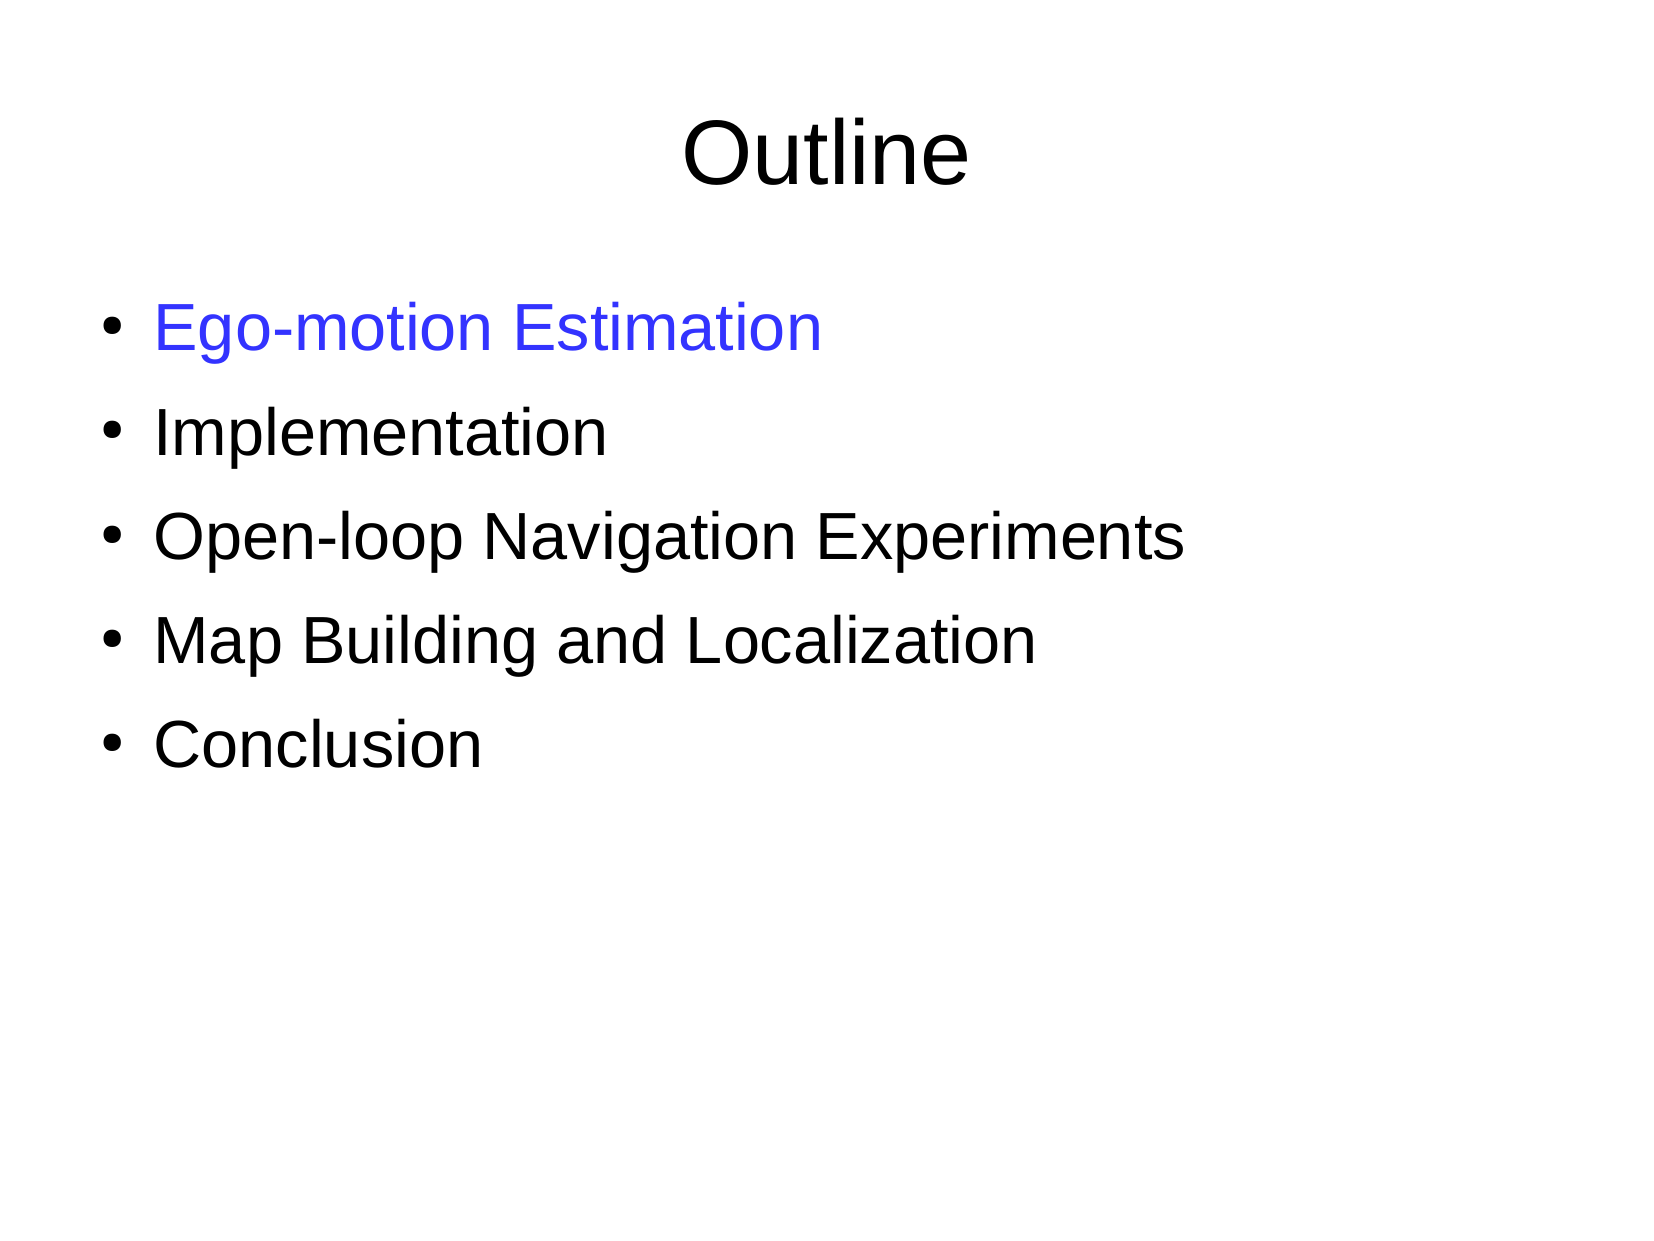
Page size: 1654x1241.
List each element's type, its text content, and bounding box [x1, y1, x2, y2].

list Ego-motion Estimation Implementation Open-loop Navigation Experiments Map Building and Localization Conclusion [82, 290, 1571, 1010]
title Outline [82, 49, 1571, 257]
